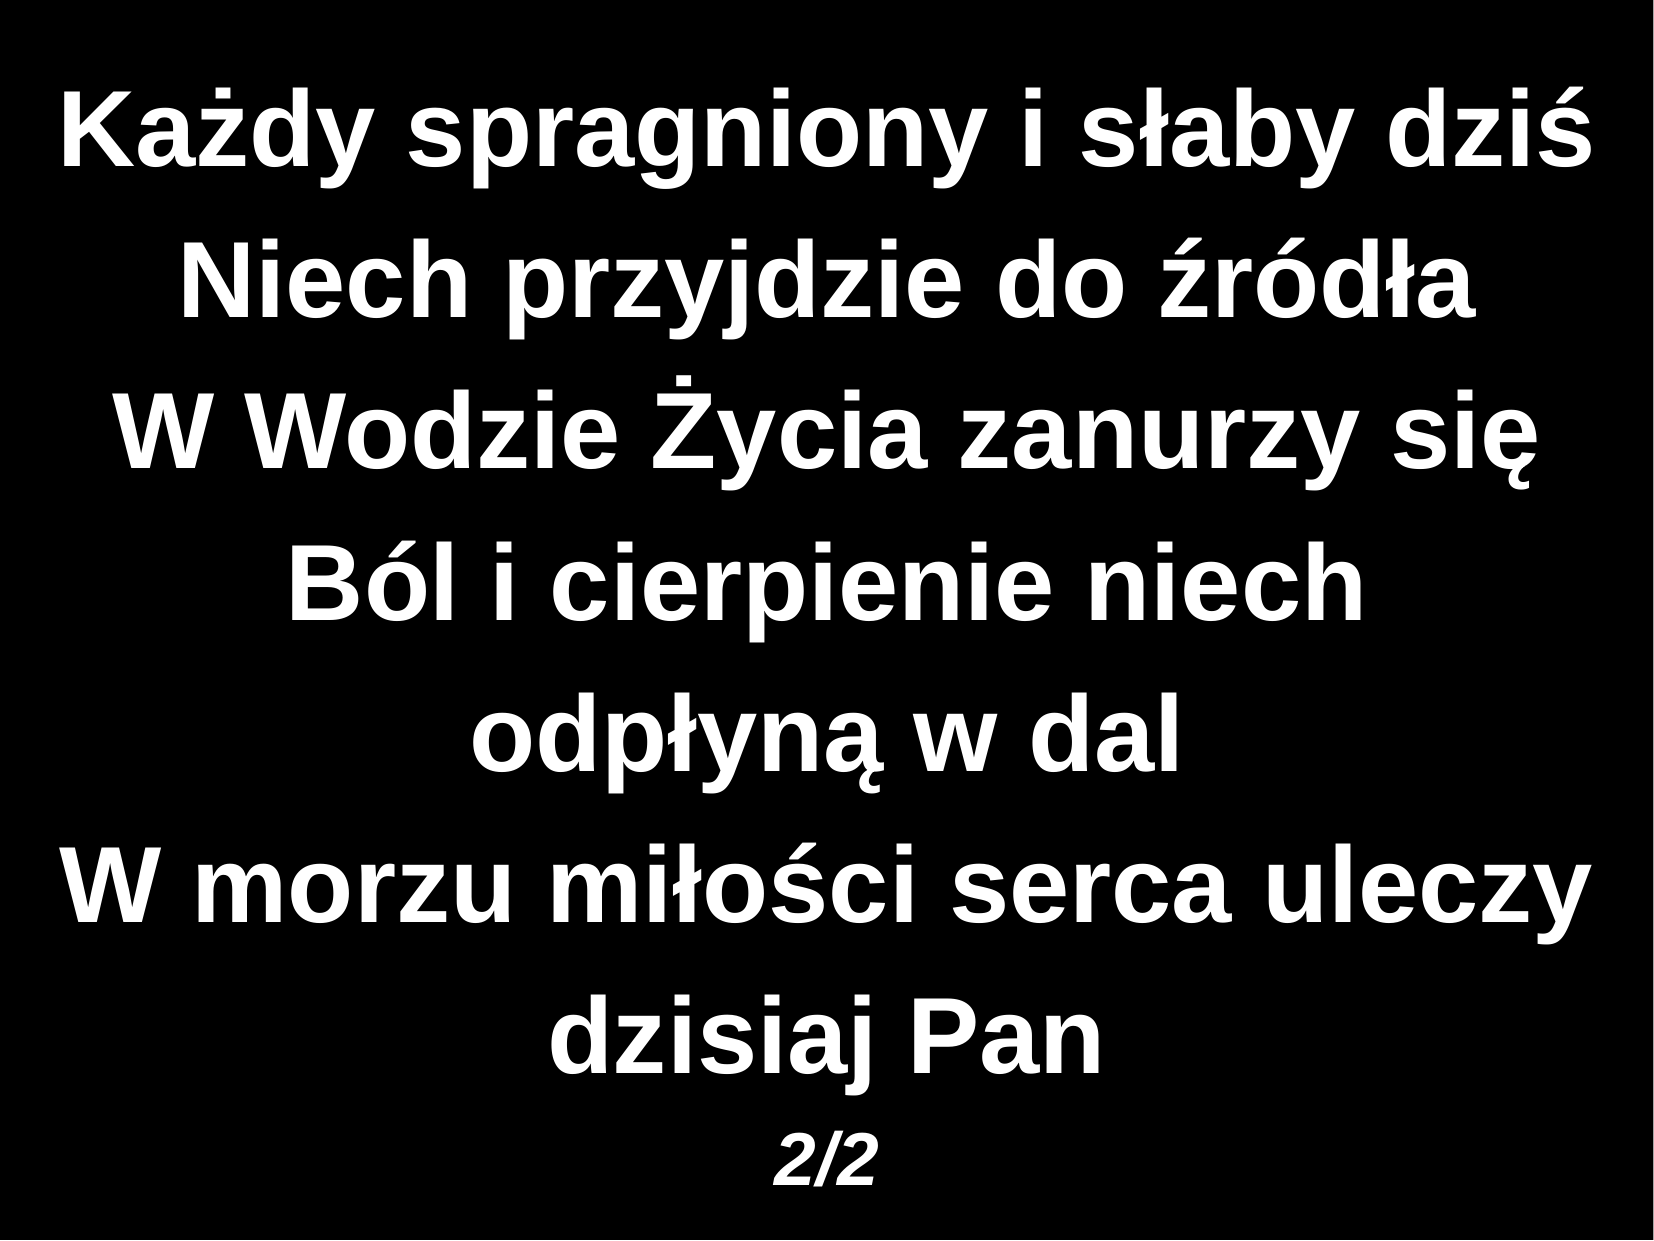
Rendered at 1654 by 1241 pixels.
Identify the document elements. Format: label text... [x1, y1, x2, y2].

subtitle Każdy spragniony i słaby dziś Niech przyjdzie do źródła W Wodzie Życia zanurzy się Ból i cierpienie niech odpłyną w dal W morzu miłości serca uleczy dzisiaj Pan 2/2 [0, 0, 1654, 1240]
